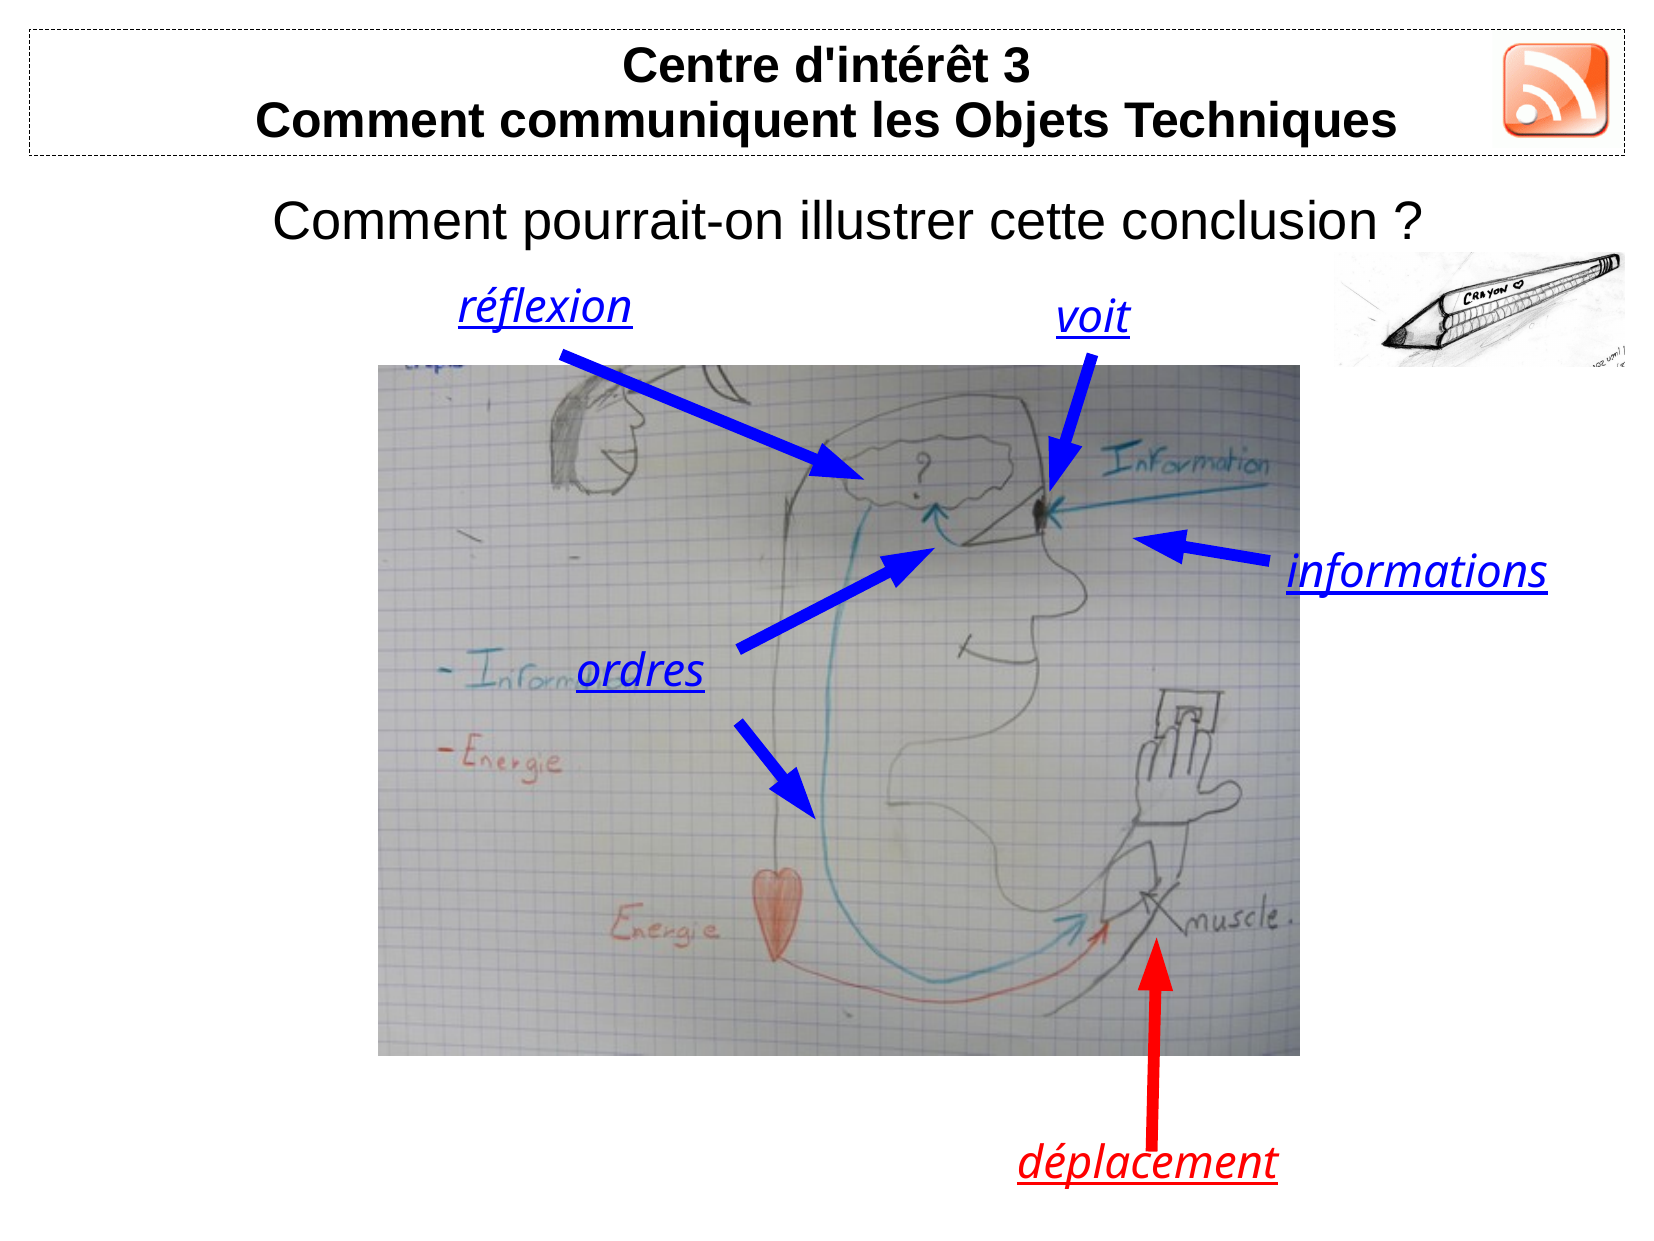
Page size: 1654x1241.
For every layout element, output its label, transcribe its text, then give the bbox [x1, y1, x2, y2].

text_box Centre d'intérêt 3 Comment communiquent les Objets Techniques [29, 29, 1625, 156]
text_box réflexion [442, 265, 669, 345]
text_box Comment pourrait-on illustrer cette conclusion ? [59, 183, 1625, 259]
text_box ordres [561, 630, 739, 709]
text_box déplacement [1002, 1122, 1300, 1201]
picture [1334, 252, 1625, 367]
picture [378, 365, 1300, 1056]
text_box voit [1041, 275, 1152, 355]
text_box informations [1240, 531, 1595, 611]
